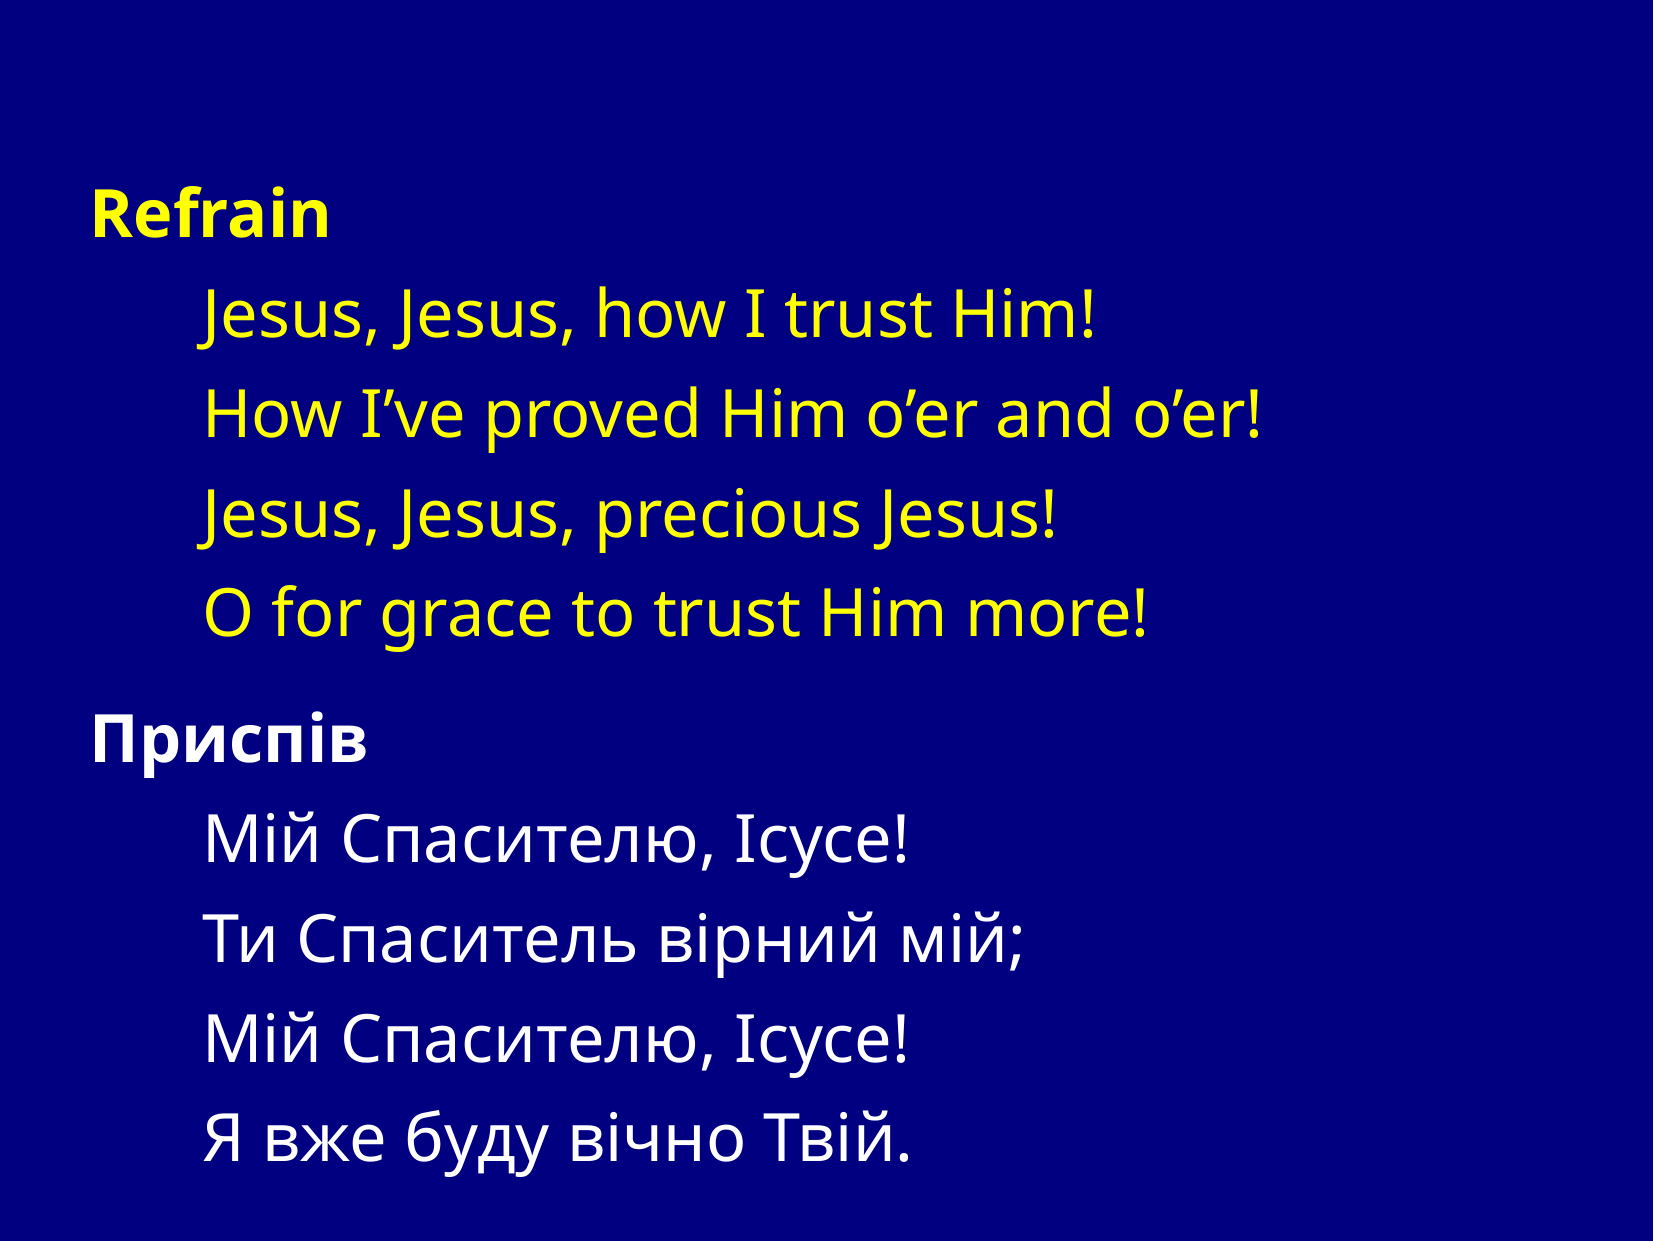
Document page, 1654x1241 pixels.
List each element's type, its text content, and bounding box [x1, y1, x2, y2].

text_box Refrain Jesus, Jesus, how I trust Him! How I’ve proved Him o’er and o’er! Jesus, Jesus, precious Jesus! O for grace to trust Him more! [75, 150, 1576, 638]
text_box Приспів Мій Спасителю, Ісусе! Ти Спаситель вірний мій; Мій Спасителю, Ісусе! Я вже буду вічно Твій. [75, 675, 1576, 1163]
